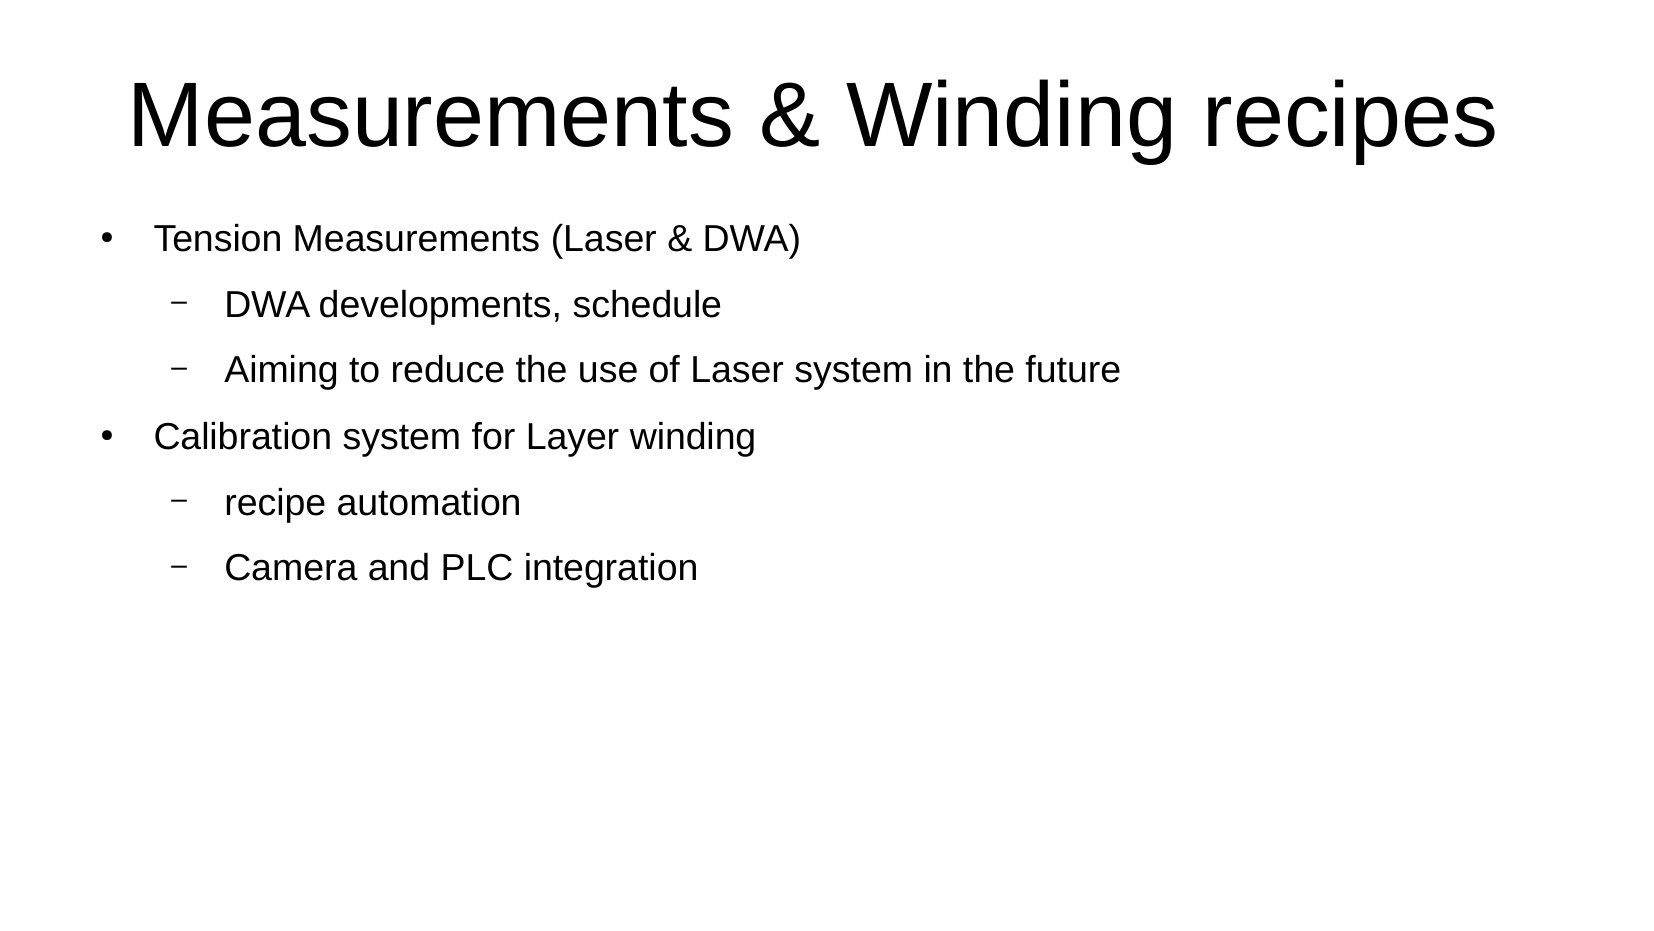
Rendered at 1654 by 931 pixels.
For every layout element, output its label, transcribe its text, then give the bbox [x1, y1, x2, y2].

title Measurements & Winding recipes [82, 37, 1571, 193]
list Tension Measurements (Laser & DWA) DWA developments, schedule Aiming to reduce the use of Laser system in the future Calibration system for Layer winding recipe automation Camera and PLC integration [82, 217, 1571, 758]
